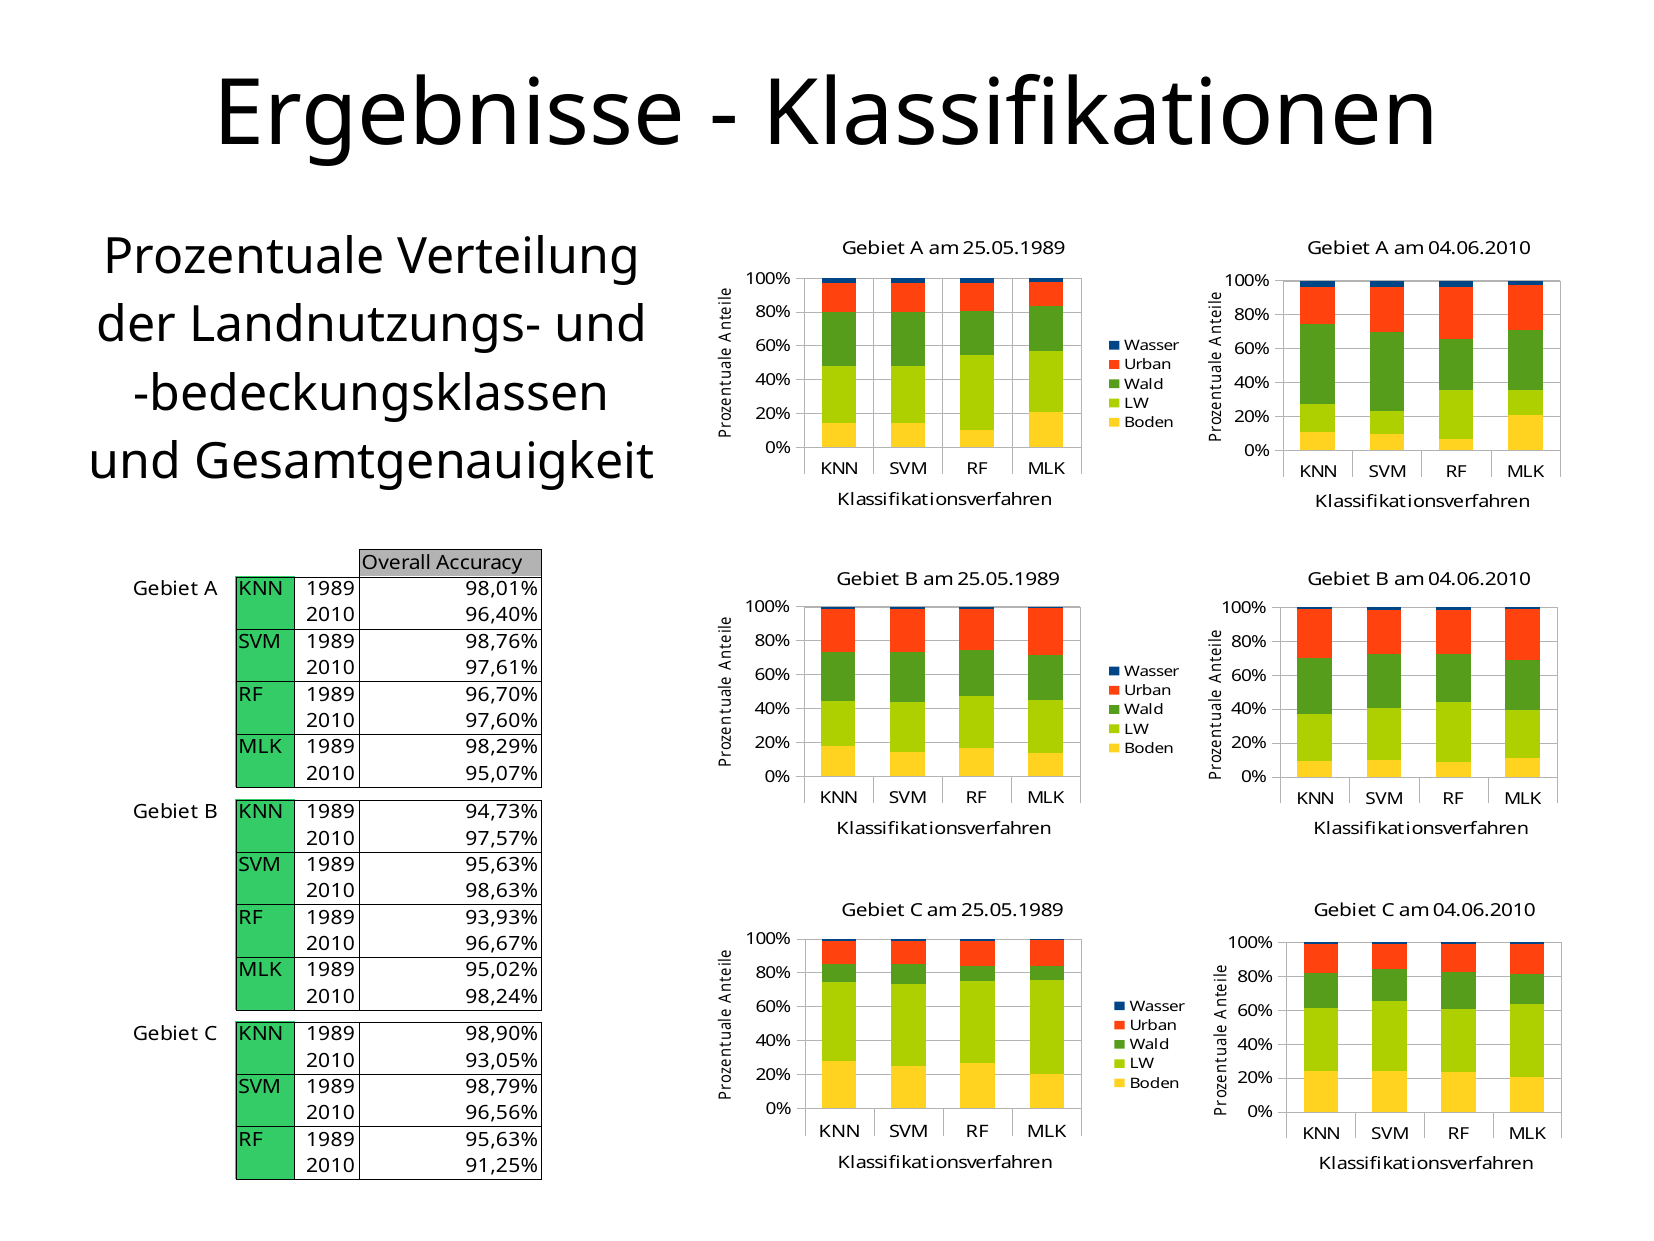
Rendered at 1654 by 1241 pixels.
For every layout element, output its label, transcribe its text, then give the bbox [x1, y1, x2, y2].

title Ergebnisse - Klassifikationen [82, 5, 1571, 213]
chart [708, 212, 1619, 1241]
text_box Prozentuale Verteilung der Landnutzungs- und -bedeckungsklassen und Gesamtgenauigkeit [70, 212, 674, 534]
chart [129, 549, 544, 1182]
